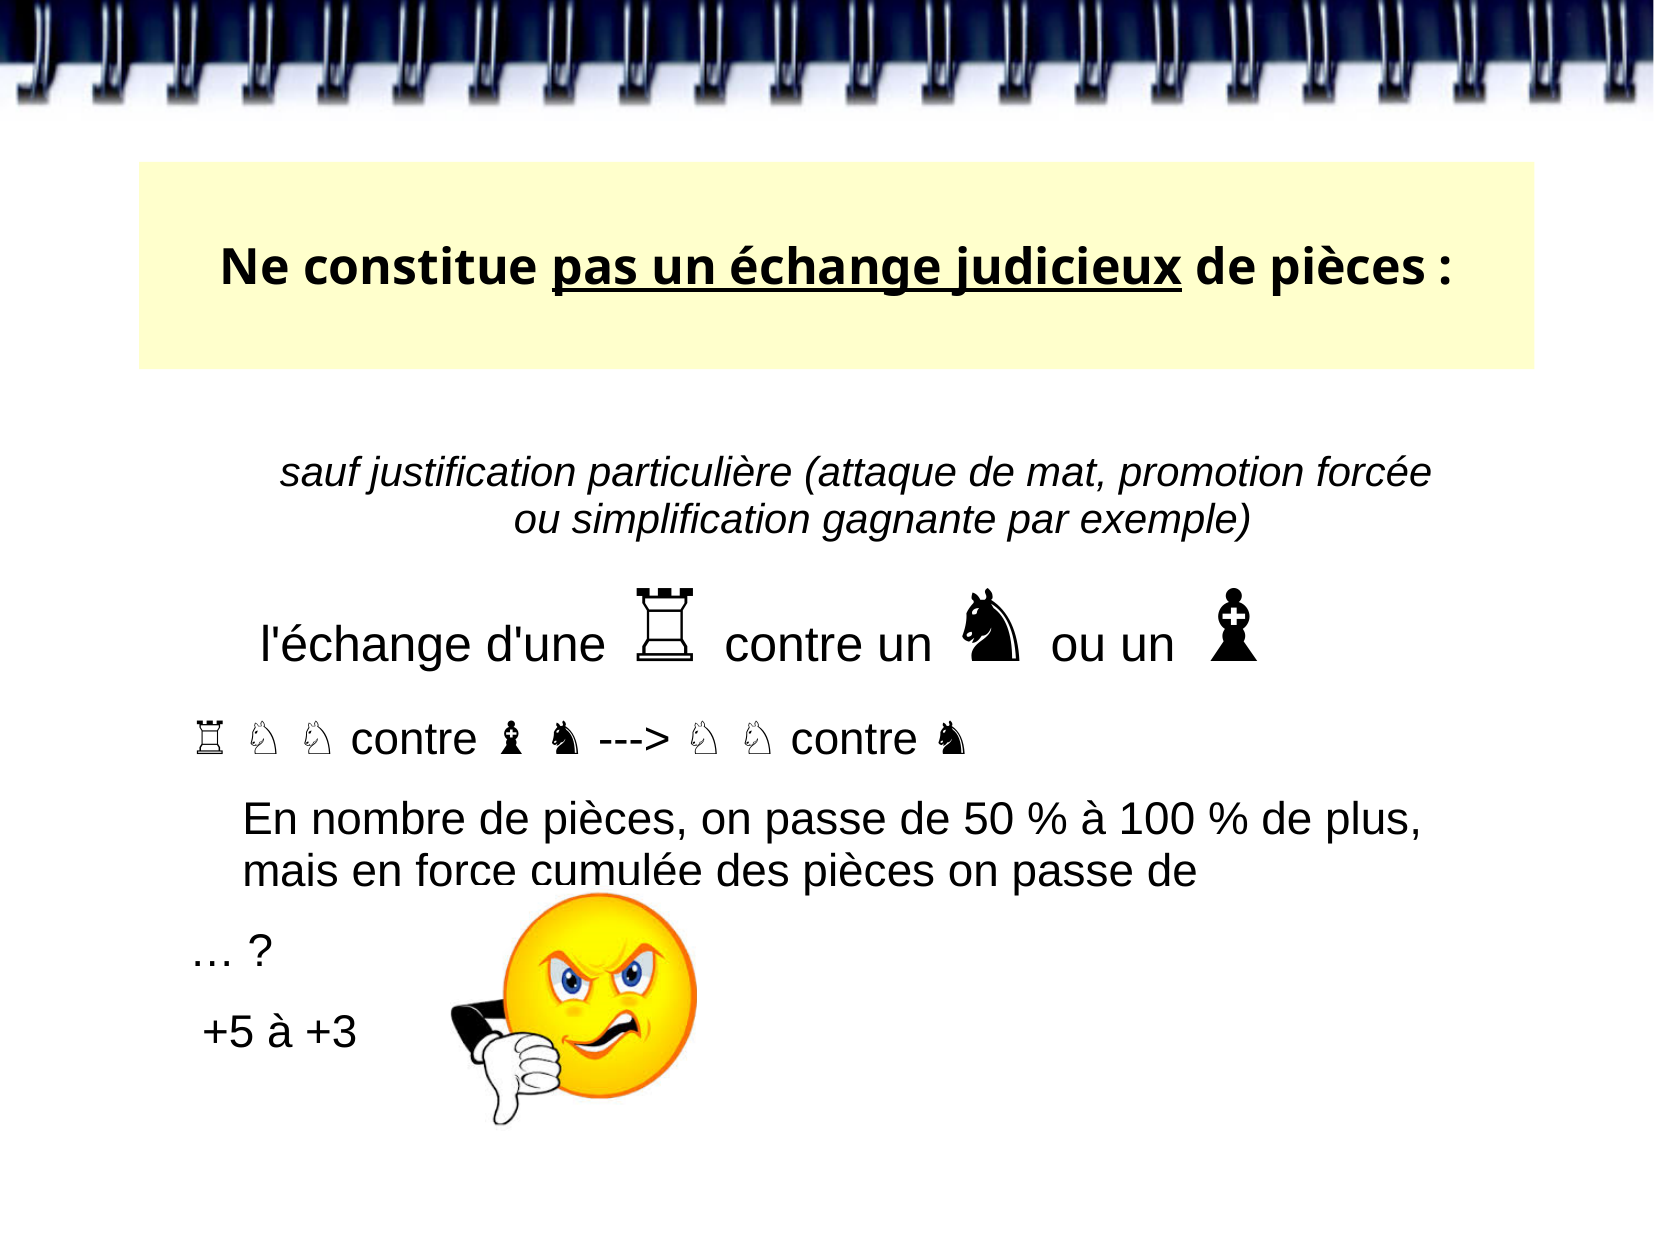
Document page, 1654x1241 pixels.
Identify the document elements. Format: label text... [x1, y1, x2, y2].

picture [450, 885, 697, 1133]
list sauf justification particulière (attaque de mat, promotion forcée ou simplification gagnante par exemple) l'échange d'une ♖ contre un ♞ ou un ♝ ♖ ♘ ♘ contre ♝ ♞ ---> ♘ ♘ contre ♞ En nombre de pièces, on passe de 50 % à 100 % de plus, mais en force cumulée des pièces on passe de … ? +5 à +3 [171, 448, 1453, 1169]
picture [0, 0, 1654, 121]
title Ne constitue pas un échange judicieux de pièces : [139, 161, 1535, 370]
